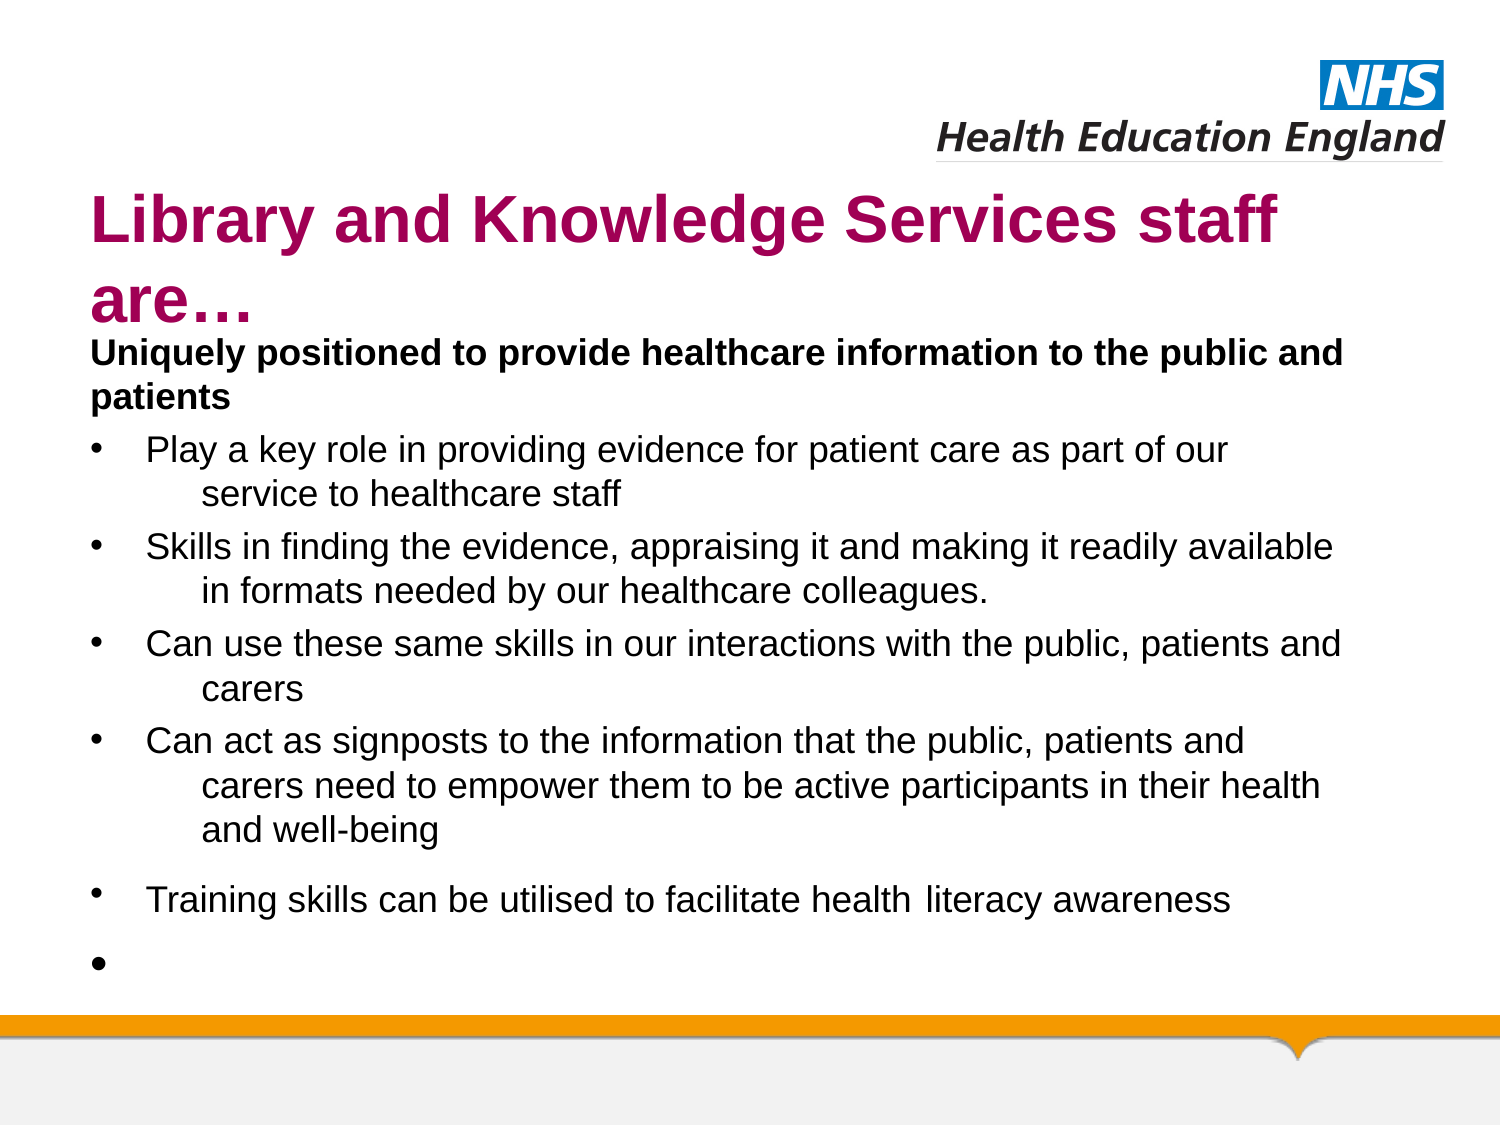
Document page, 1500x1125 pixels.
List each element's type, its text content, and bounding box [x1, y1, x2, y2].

list Uniquely positioned to provide healthcare information to the public and patients Play a key role in providing evidence for patient care as part of our service to healthcare staff Skills in finding the evidence, appraising it and making it readily available in formats needed by our healthcare colleagues. Can use these same skills in our interactions with the public, patients and carers Can act as signposts to the information that the public, patients and carers need to empower them to be active participants in their health and well-being Training skills can be utilised to facilitate health literacy awareness [70, 339, 1357, 950]
title Library and Knowledge Services staff are… [75, 168, 1351, 280]
